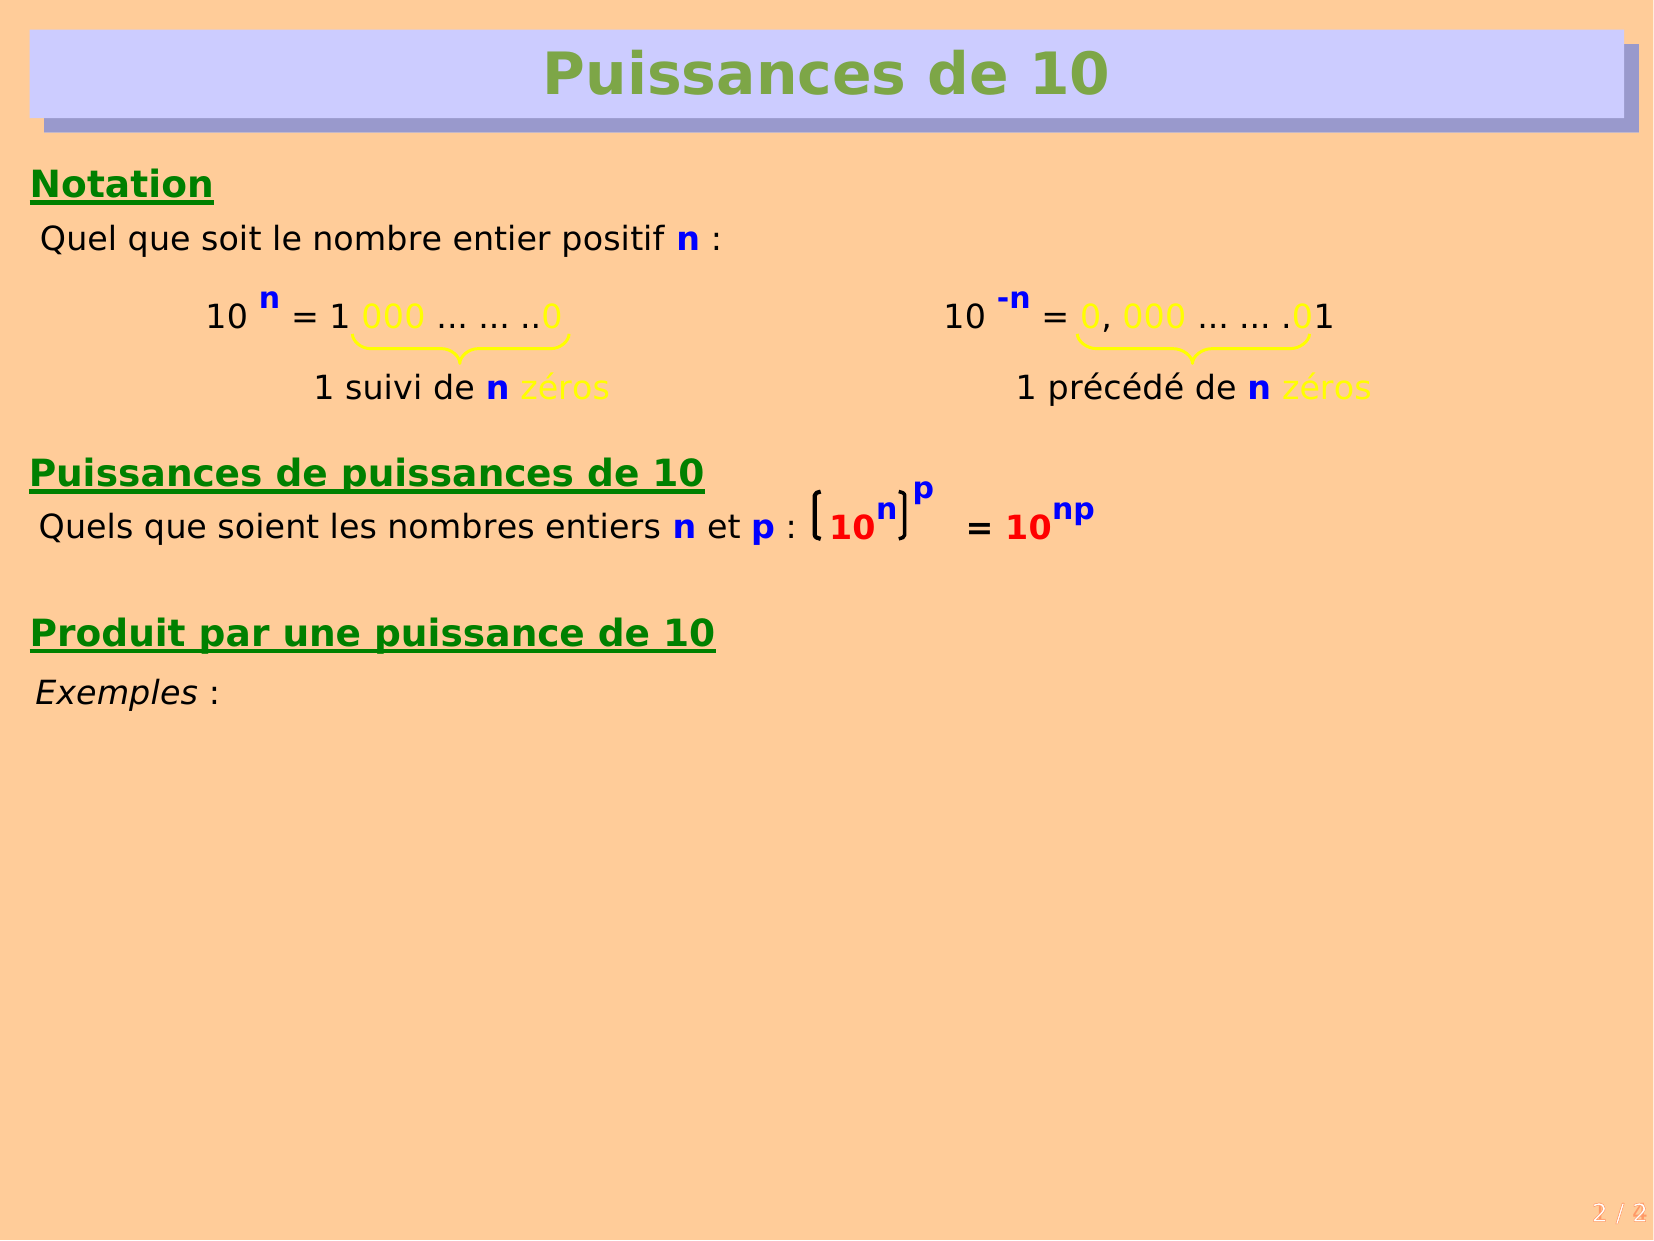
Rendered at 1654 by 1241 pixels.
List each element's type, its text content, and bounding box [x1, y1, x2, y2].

text_box 10 -n = 0, 000 ... ... .01 [943, 280, 1344, 337]
text_box Quel que soit le nombre entier positif n : [39, 212, 723, 266]
text_box 1 précédé de n zéros [1015, 368, 1373, 408]
text_box 10n = 10np [760, 491, 1096, 548]
text_box 2 / 2 [1591, 1198, 1649, 1235]
text_box p [912, 470, 935, 527]
text_box Produit par une puissance de 10 [29, 611, 717, 656]
text_box Notation [29, 162, 215, 207]
text_box 1 suivi de n zéros [313, 368, 611, 408]
text_box 10 n = 1 000 ... ... ..0 [205, 280, 572, 337]
text_box Quels que soient les nombres entiers n et p : [38, 500, 798, 554]
text_box Puissances de puissances de 10 [28, 451, 706, 496]
text_box Exemples : [35, 666, 221, 720]
title Puissances de 10 [29, 29, 1625, 119]
